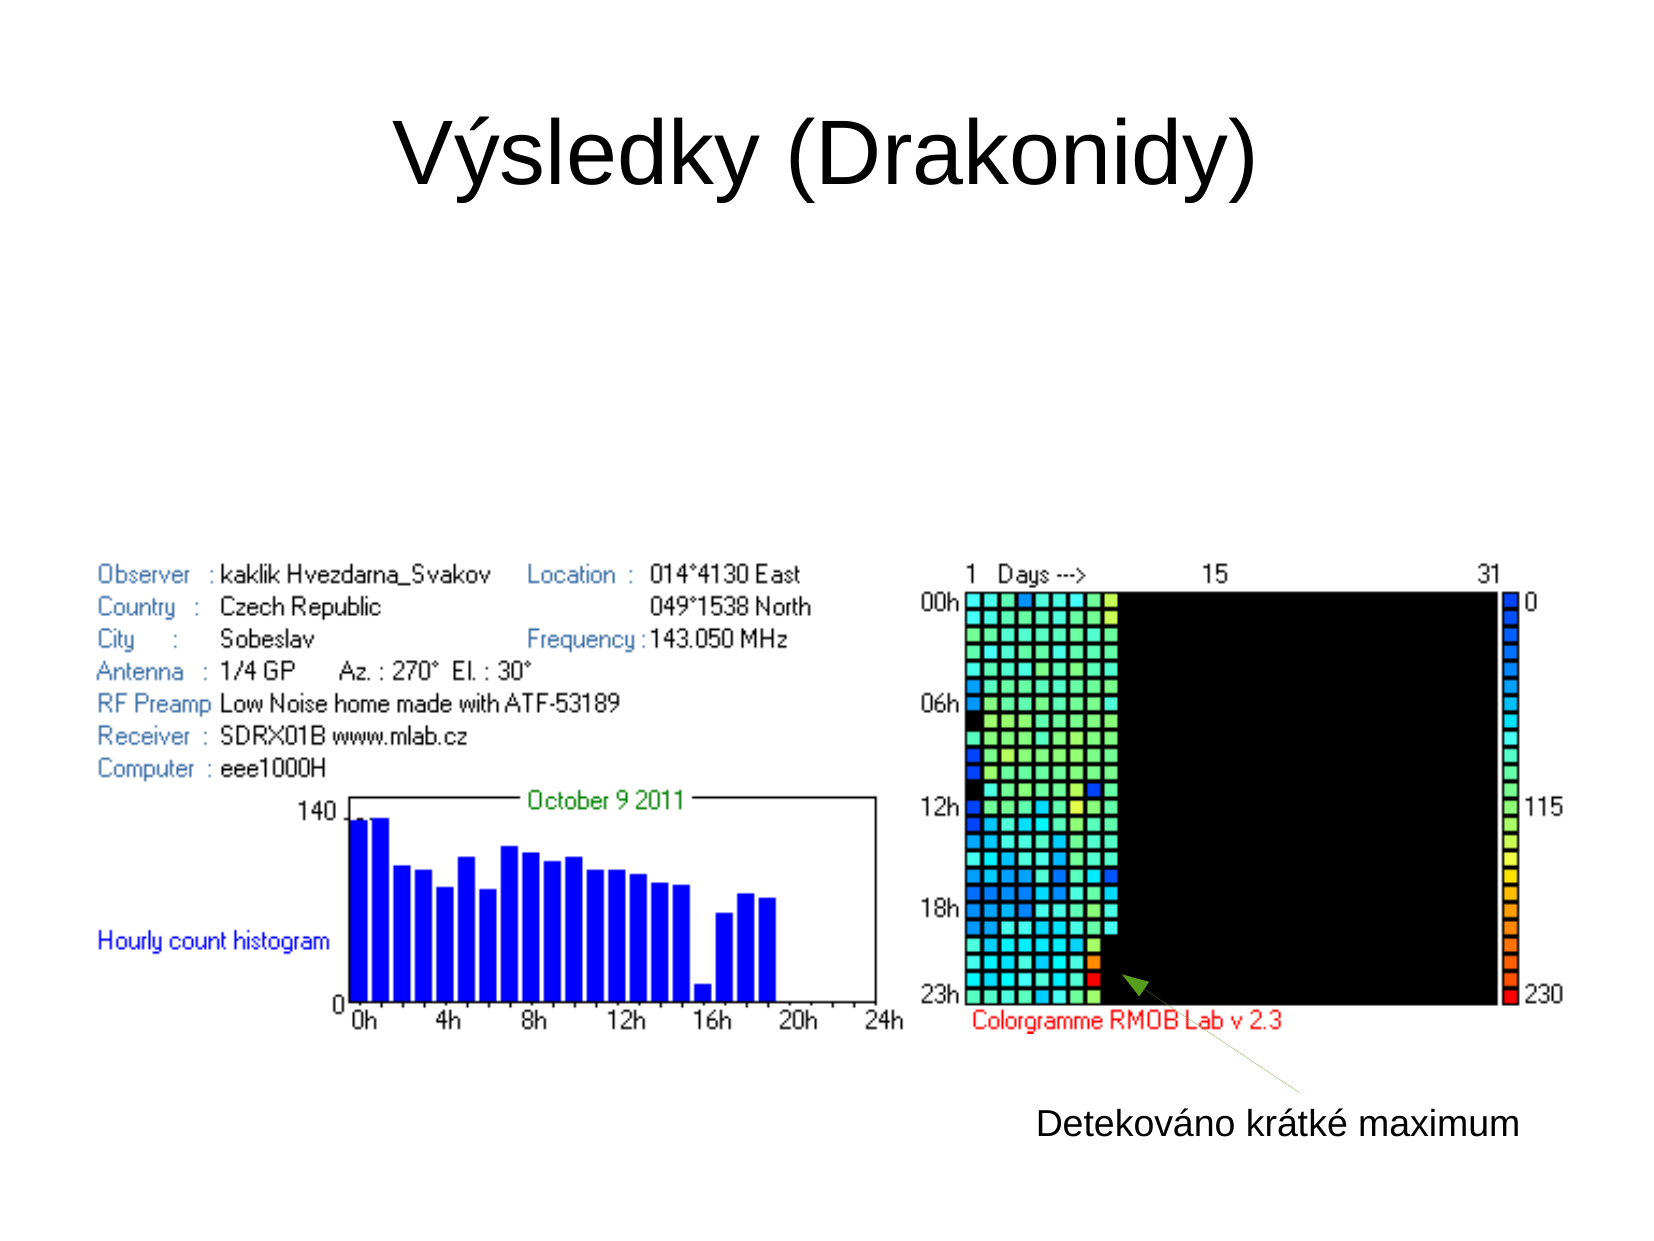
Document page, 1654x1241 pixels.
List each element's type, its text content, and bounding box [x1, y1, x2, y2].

picture [91, 560, 1595, 1034]
text_box Detekováno krátké maximum [1021, 1094, 1536, 1152]
title Výsledky (Drakonidy) [82, 49, 1571, 257]
